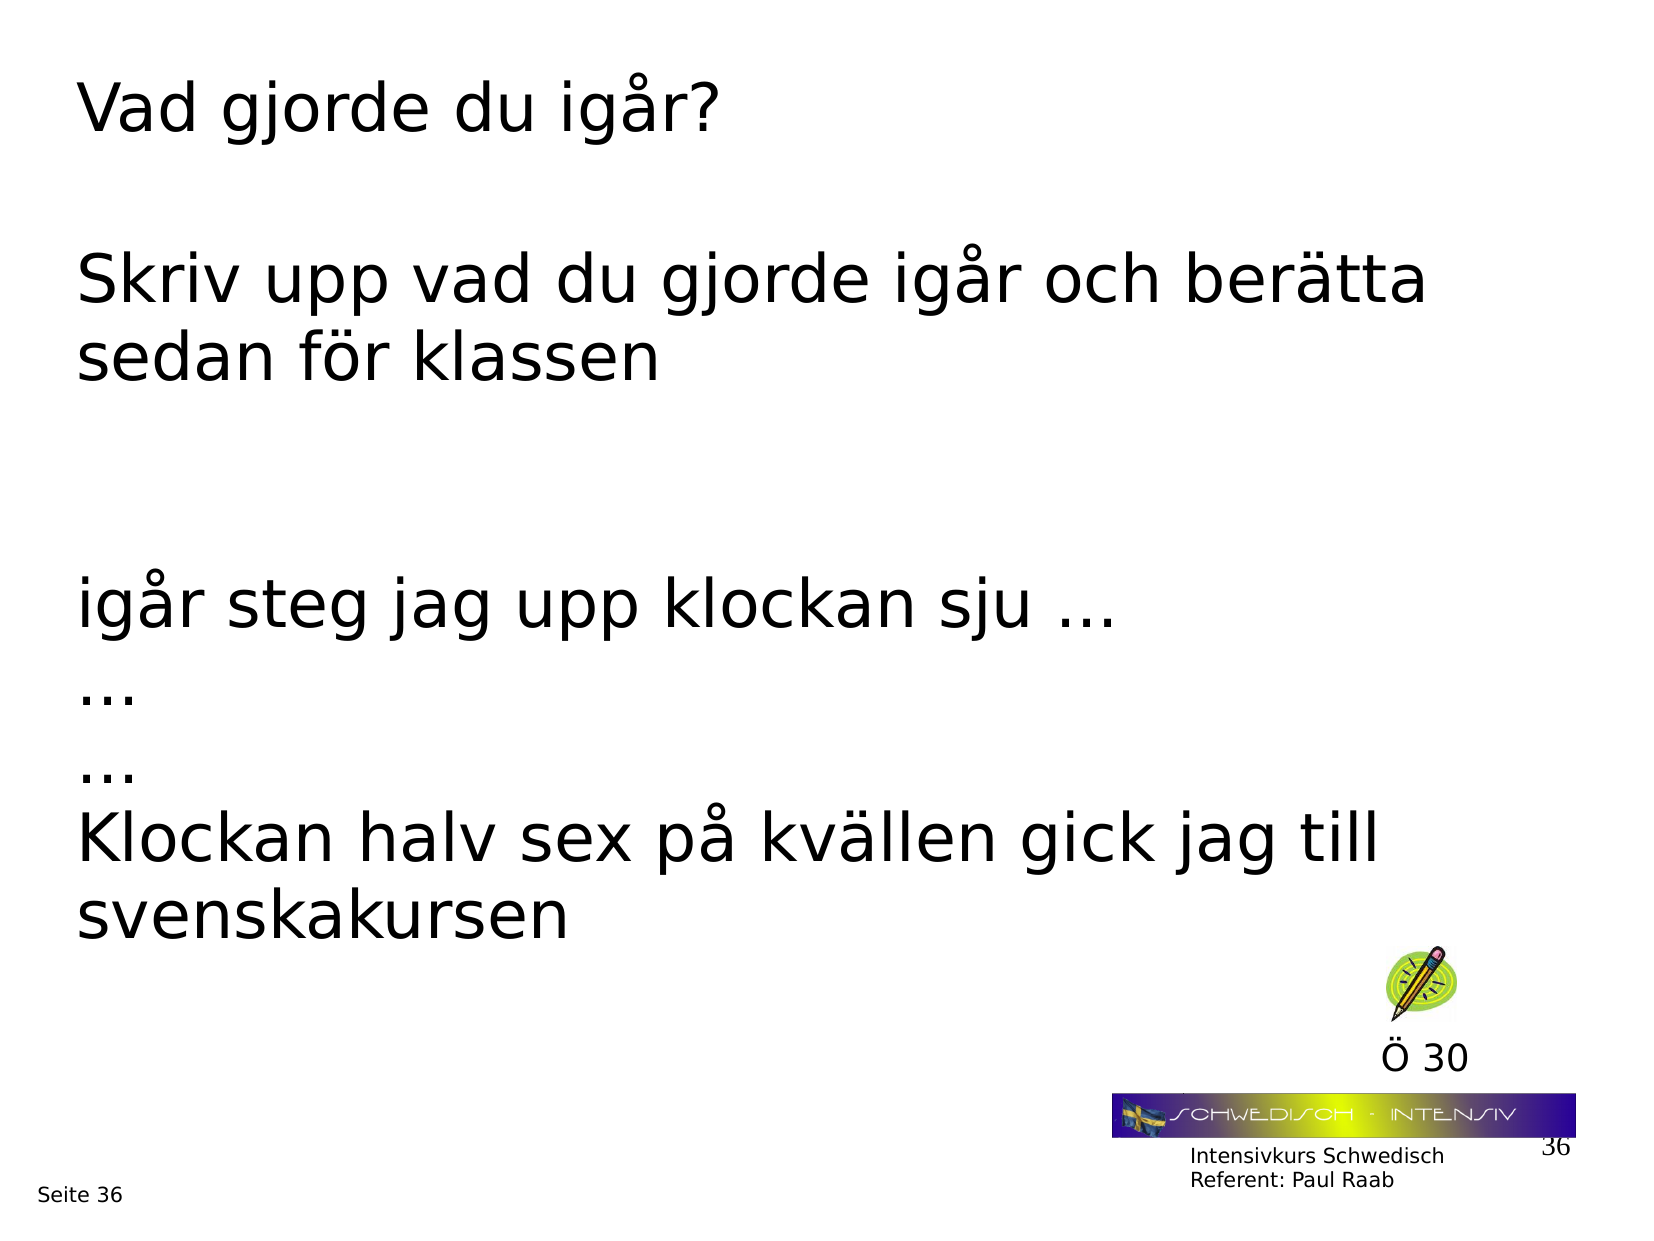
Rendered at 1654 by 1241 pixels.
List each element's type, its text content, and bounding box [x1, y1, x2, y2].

text_box igår steg jag upp klockan sju ... ... ... Klockan halv sex på kvällen gick jag till svenskakursen [61, 558, 1538, 963]
text_box Skriv upp vad du gjorde igår och berätta sedan för klassen [61, 233, 1538, 404]
picture [1112, 1093, 1576, 1138]
picture [1386, 946, 1457, 1022]
text_box Vad gjorde du igår? [61, 62, 751, 155]
text_box Ö 30 [1365, 1029, 1501, 1088]
